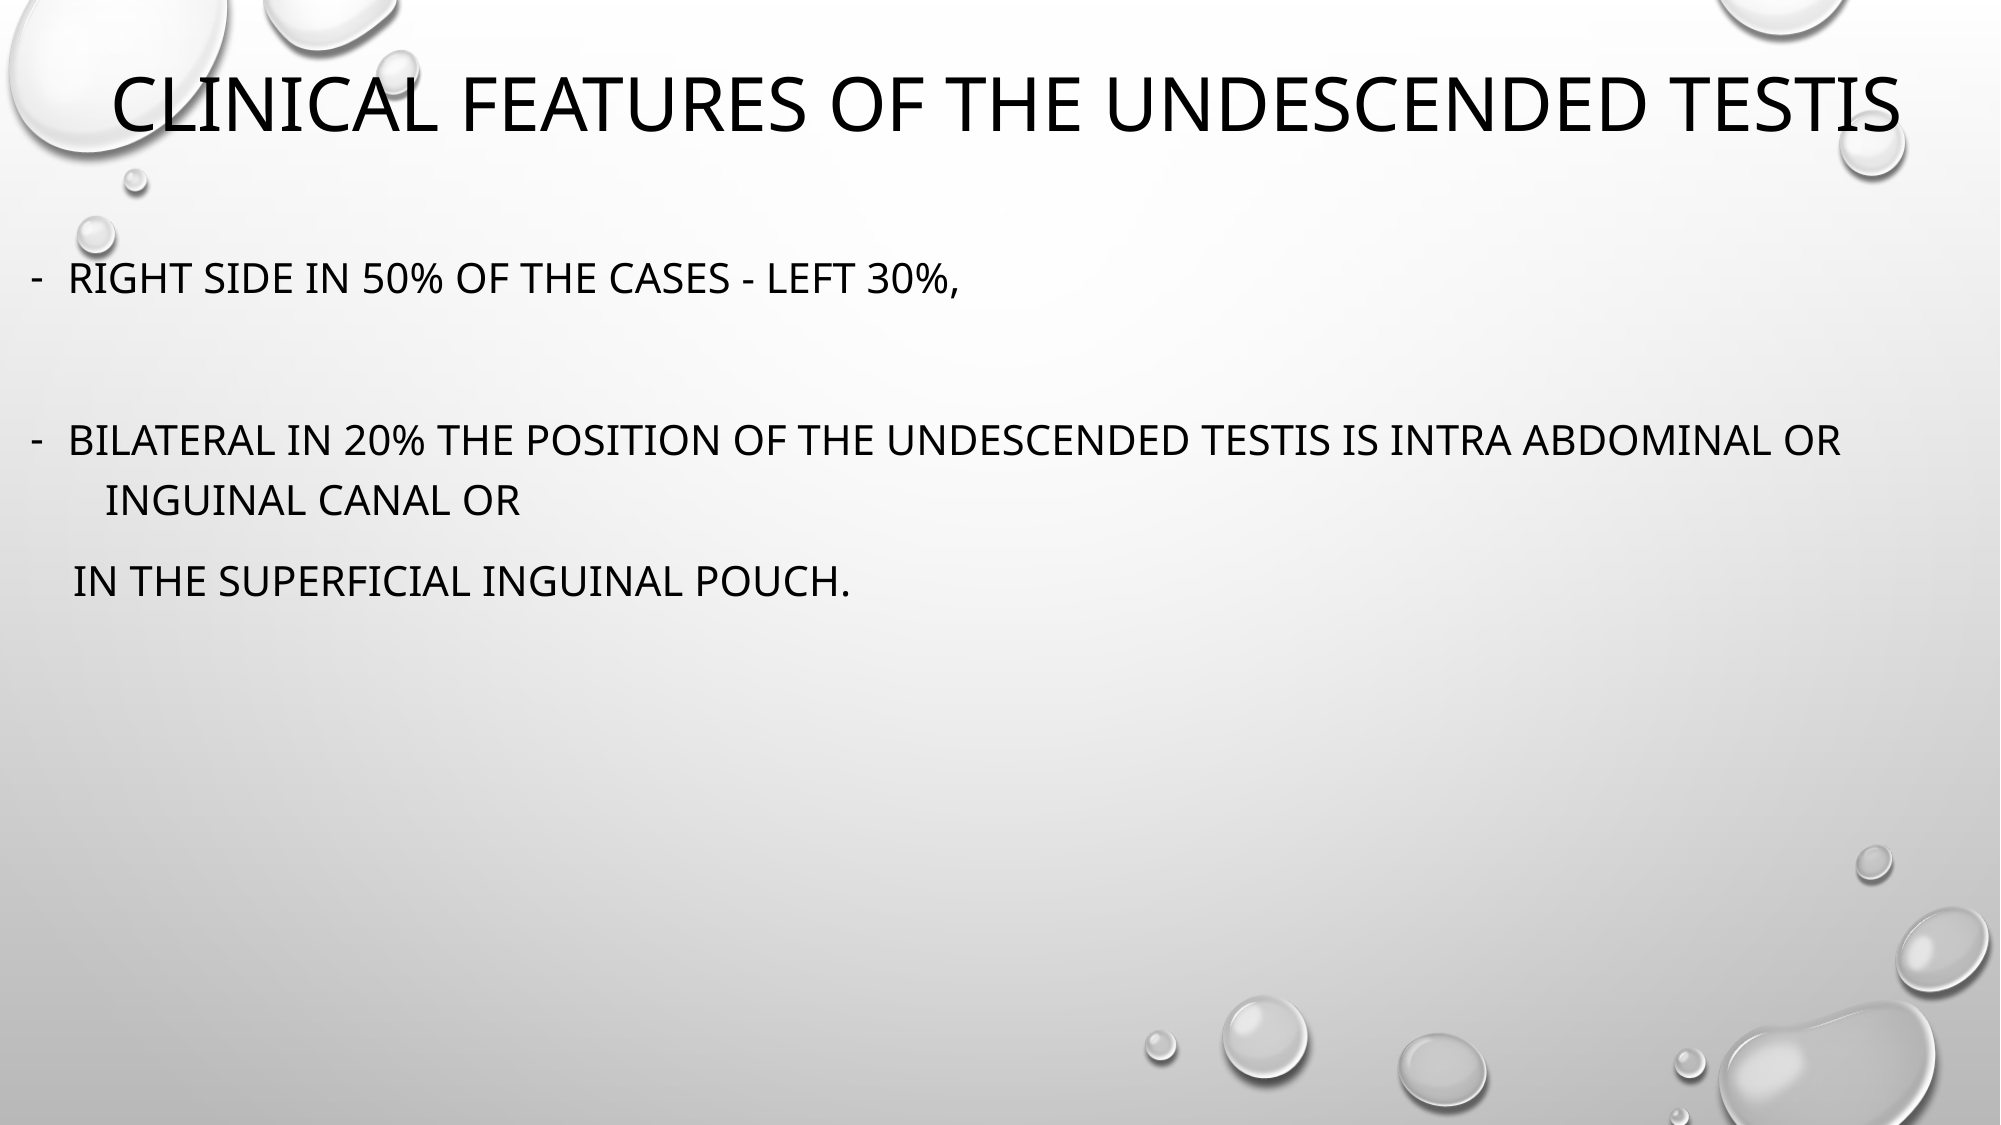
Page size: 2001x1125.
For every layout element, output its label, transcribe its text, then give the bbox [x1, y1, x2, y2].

list Right side in 50% of the cases - Left 30%, bilateral in 20% The position of the undescended testis is intra abdominal or inguinal canal or in the superficial inguinal pouch. [15, 234, 2000, 1125]
title Clinical Features of the undescended testis [15, 0, 2000, 216]
